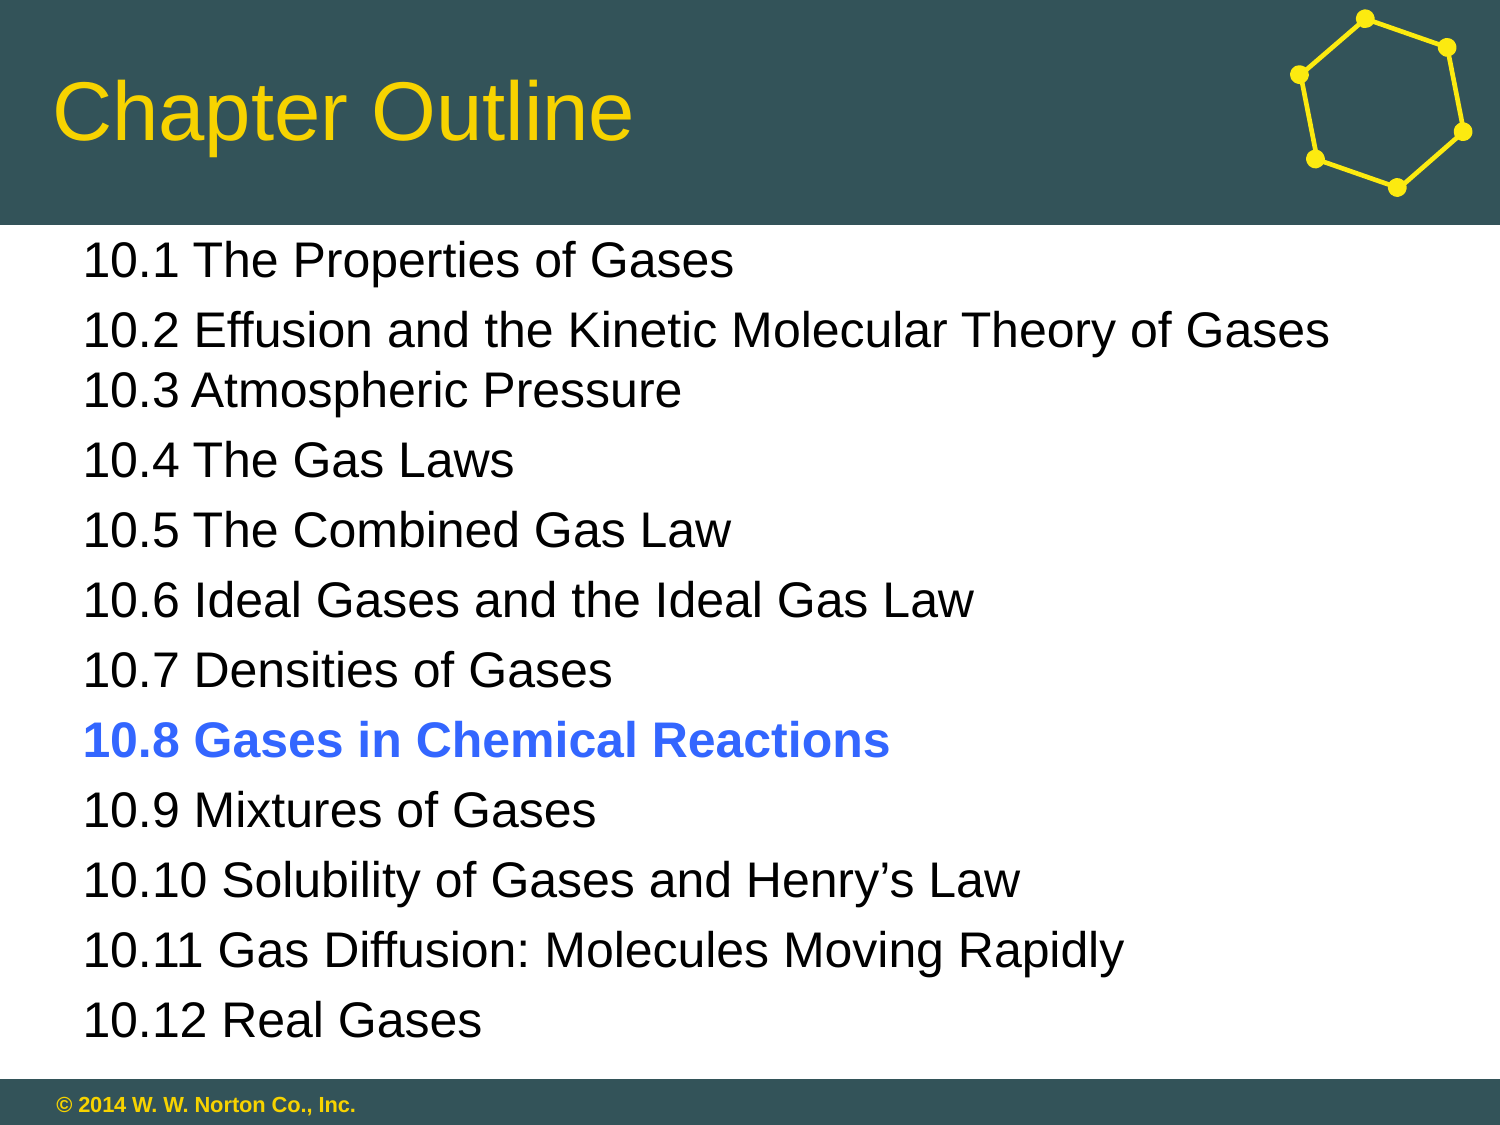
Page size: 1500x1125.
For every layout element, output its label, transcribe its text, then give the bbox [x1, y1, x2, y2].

list 10.1 The Properties of Gases 10.2 Effusion and the Kinetic Molecular Theory of Gases 10.3 Atmospheric Pressure 10.4 The Gas Laws 10.5 The Combined Gas Law 10.6 Ideal Gases and the Ideal Gas Law 10.7 Densities of Gases 10.8 Gases in Chemical Reactions 10.9 Mixtures of Gases 10.10 Solubility of Gases and Henry’s Law 10.11 Gas Diffusion: Molecules Moving Rapidly 10.12 Real Gases [67, 219, 1468, 1020]
title Chapter Outline [37, 19, 1118, 195]
